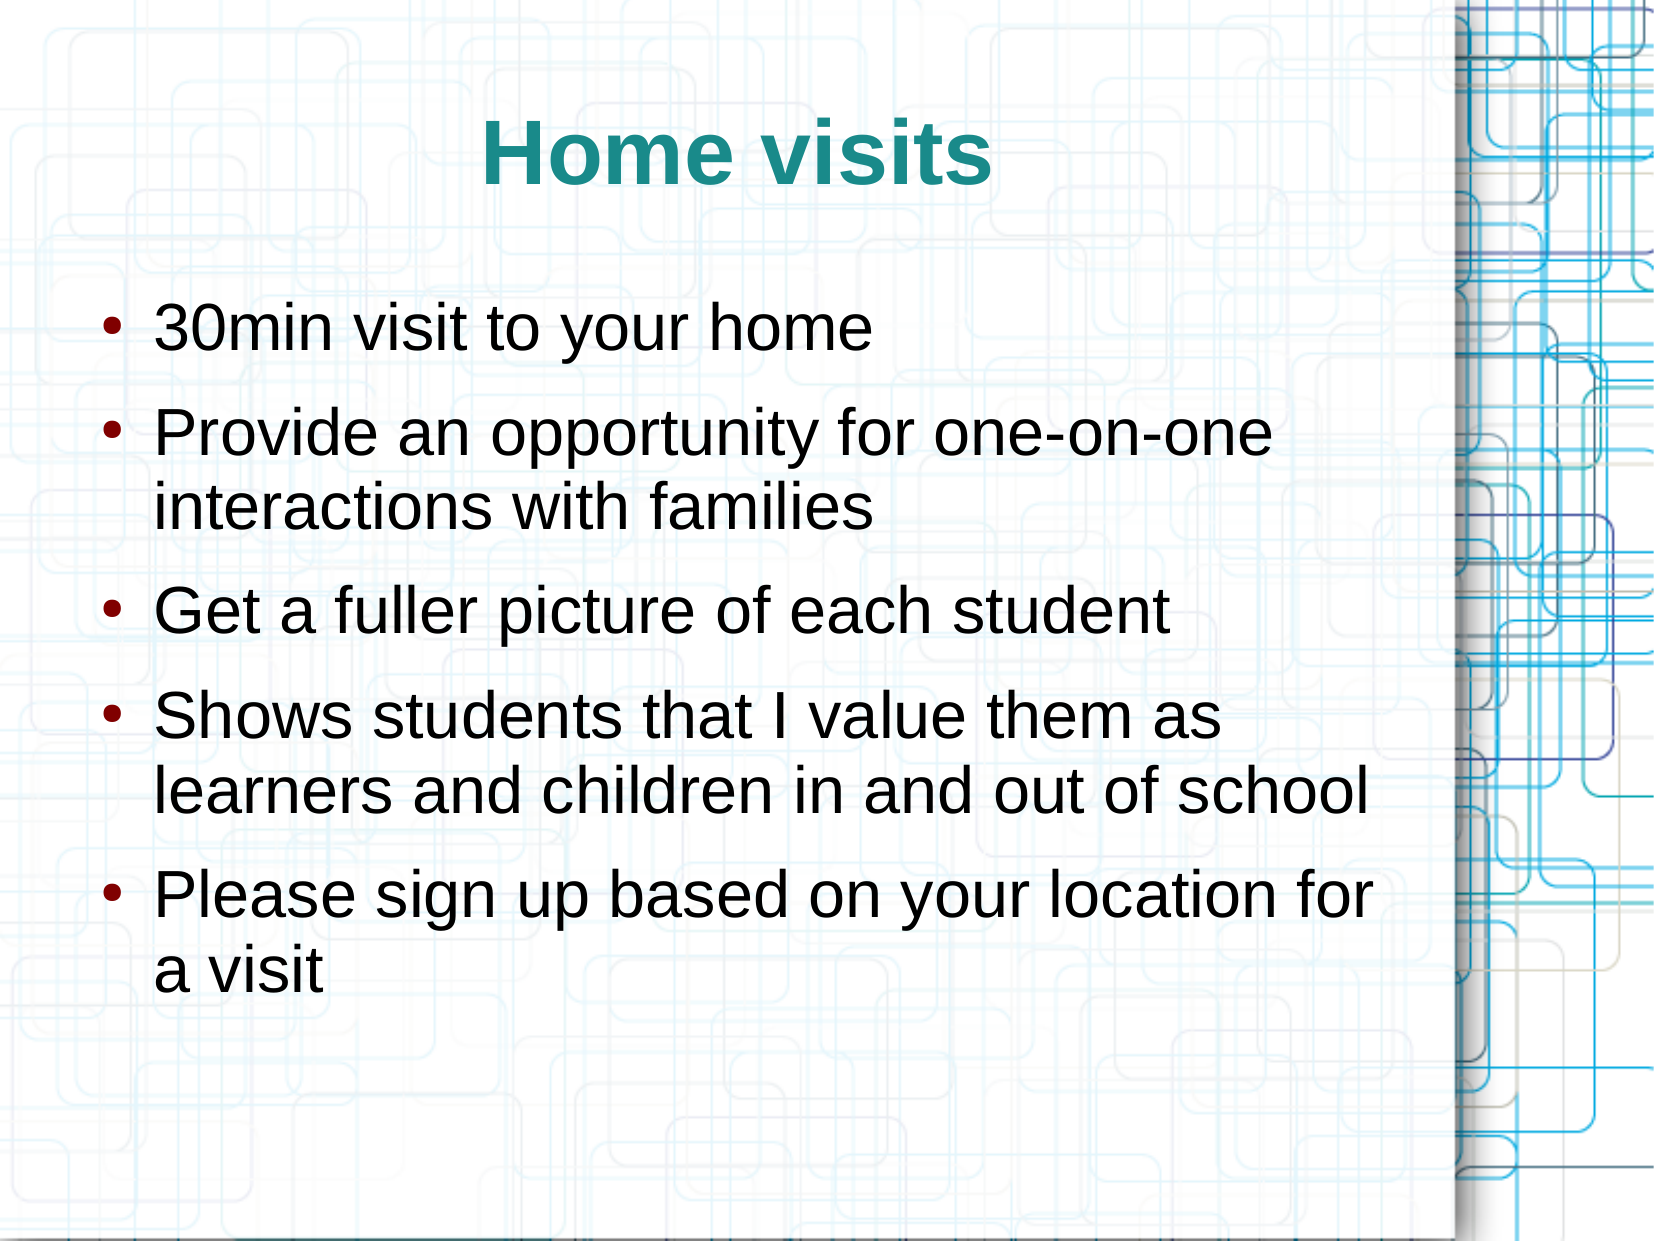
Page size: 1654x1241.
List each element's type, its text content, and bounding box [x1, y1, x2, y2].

list 30min visit to your home Provide an opportunity for one-on-one interactions with families Get a fuller picture of each student Shows students that I value them as learners and children in and out of school Please sign up based on your location for a visit [82, 290, 1418, 1109]
title Home visits [59, 49, 1418, 257]
picture [0, 0, 1654, 1241]
